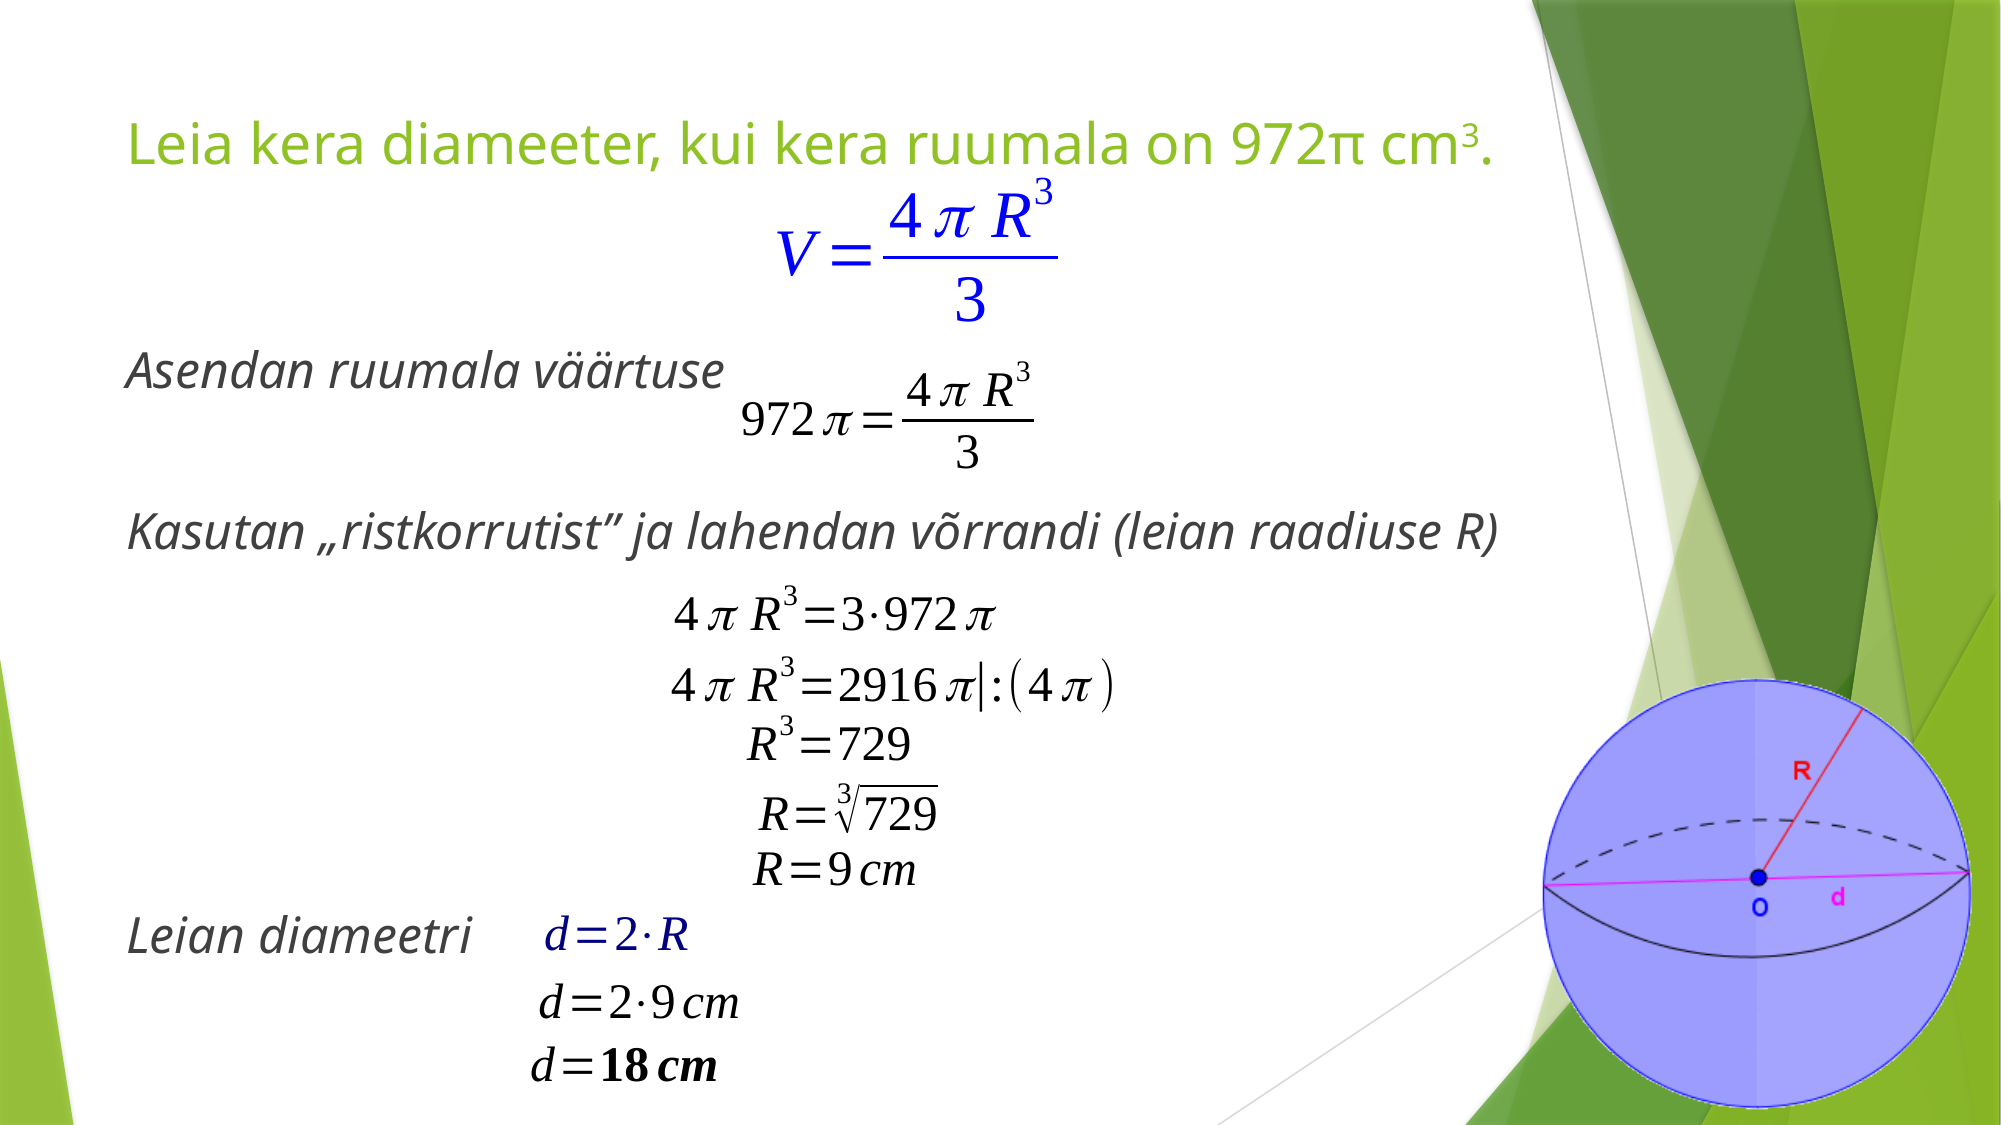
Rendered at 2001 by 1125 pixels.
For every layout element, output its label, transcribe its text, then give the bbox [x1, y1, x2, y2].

chart [767, 168, 1068, 336]
chart [733, 354, 1043, 480]
chart [523, 1037, 725, 1093]
title Leia kera diameeter, kui kera ruumala on 972π cm3. [111, 99, 1522, 168]
list Asendan ruumala väärtuse Kasutan „ristkorrutist” ja lahendan võrrandi (leian raadiuse R) Leian diameetri [111, 168, 1656, 1118]
picture [1535, 654, 1989, 1125]
chart [744, 777, 945, 897]
chart [537, 906, 697, 962]
chart [531, 974, 747, 1030]
chart [663, 649, 1123, 772]
chart [666, 578, 1007, 642]
